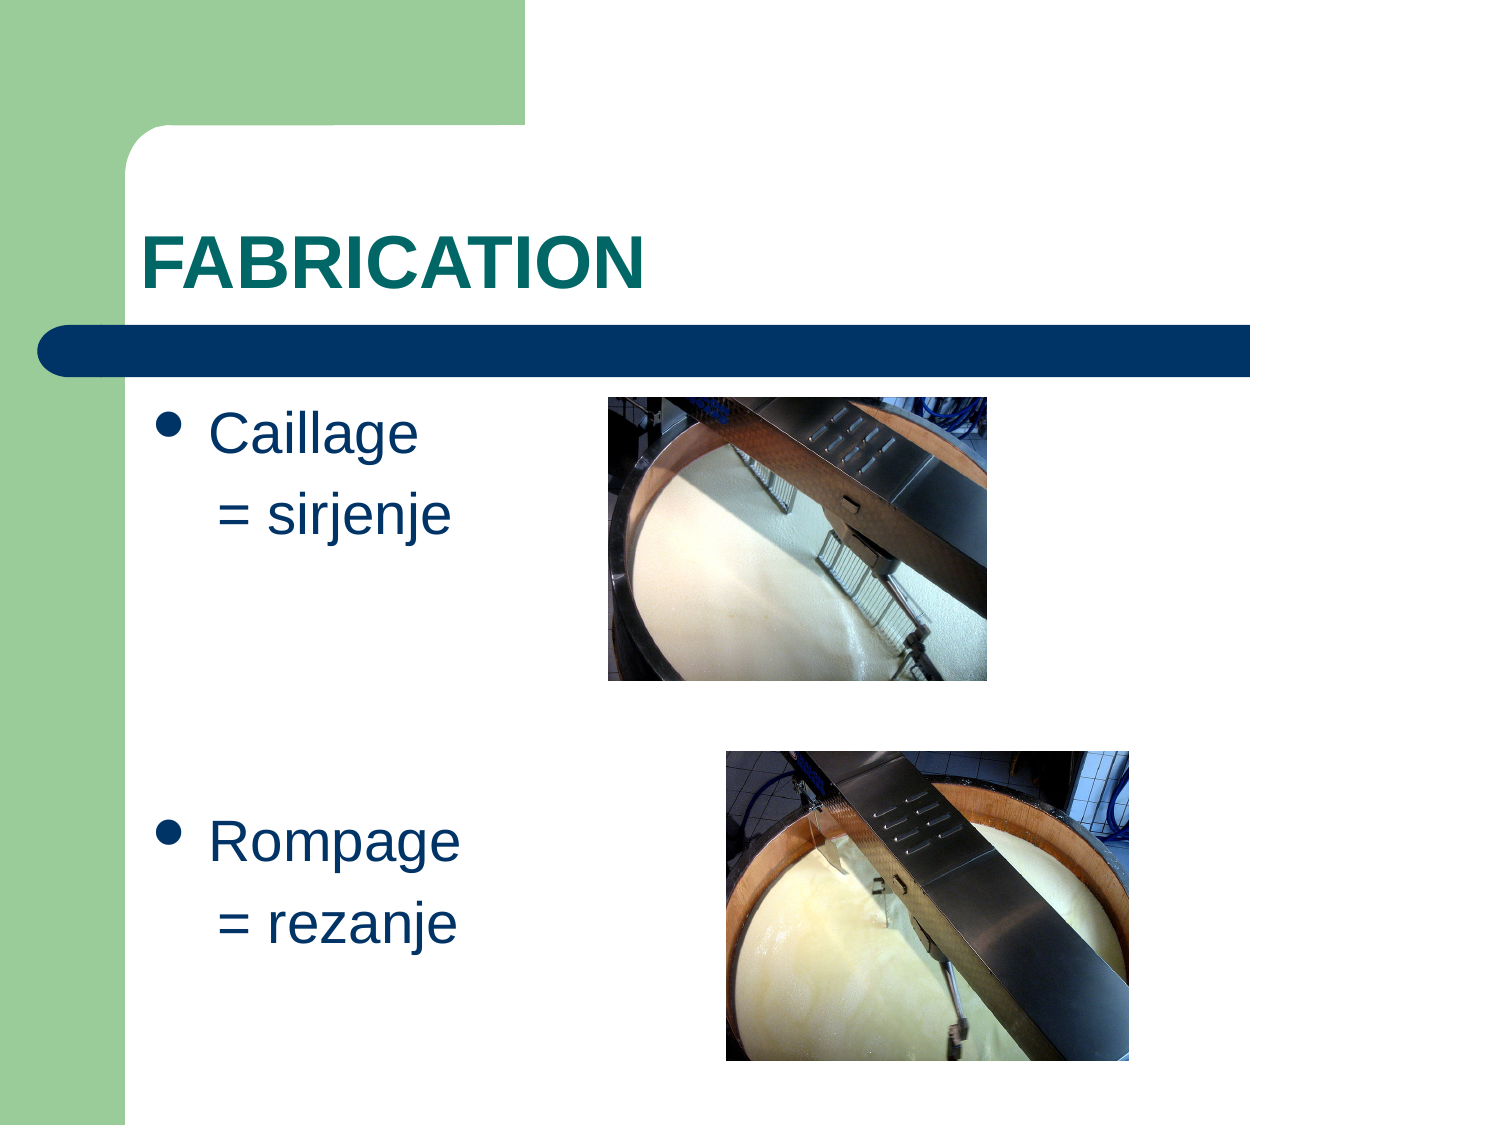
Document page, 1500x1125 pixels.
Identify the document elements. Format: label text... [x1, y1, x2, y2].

picture [608, 397, 987, 681]
list Caillage = sirjenje Rompage = rezanje [137, 387, 1400, 999]
title FABRICATION [125, 125, 1425, 313]
picture [726, 751, 1129, 1061]
